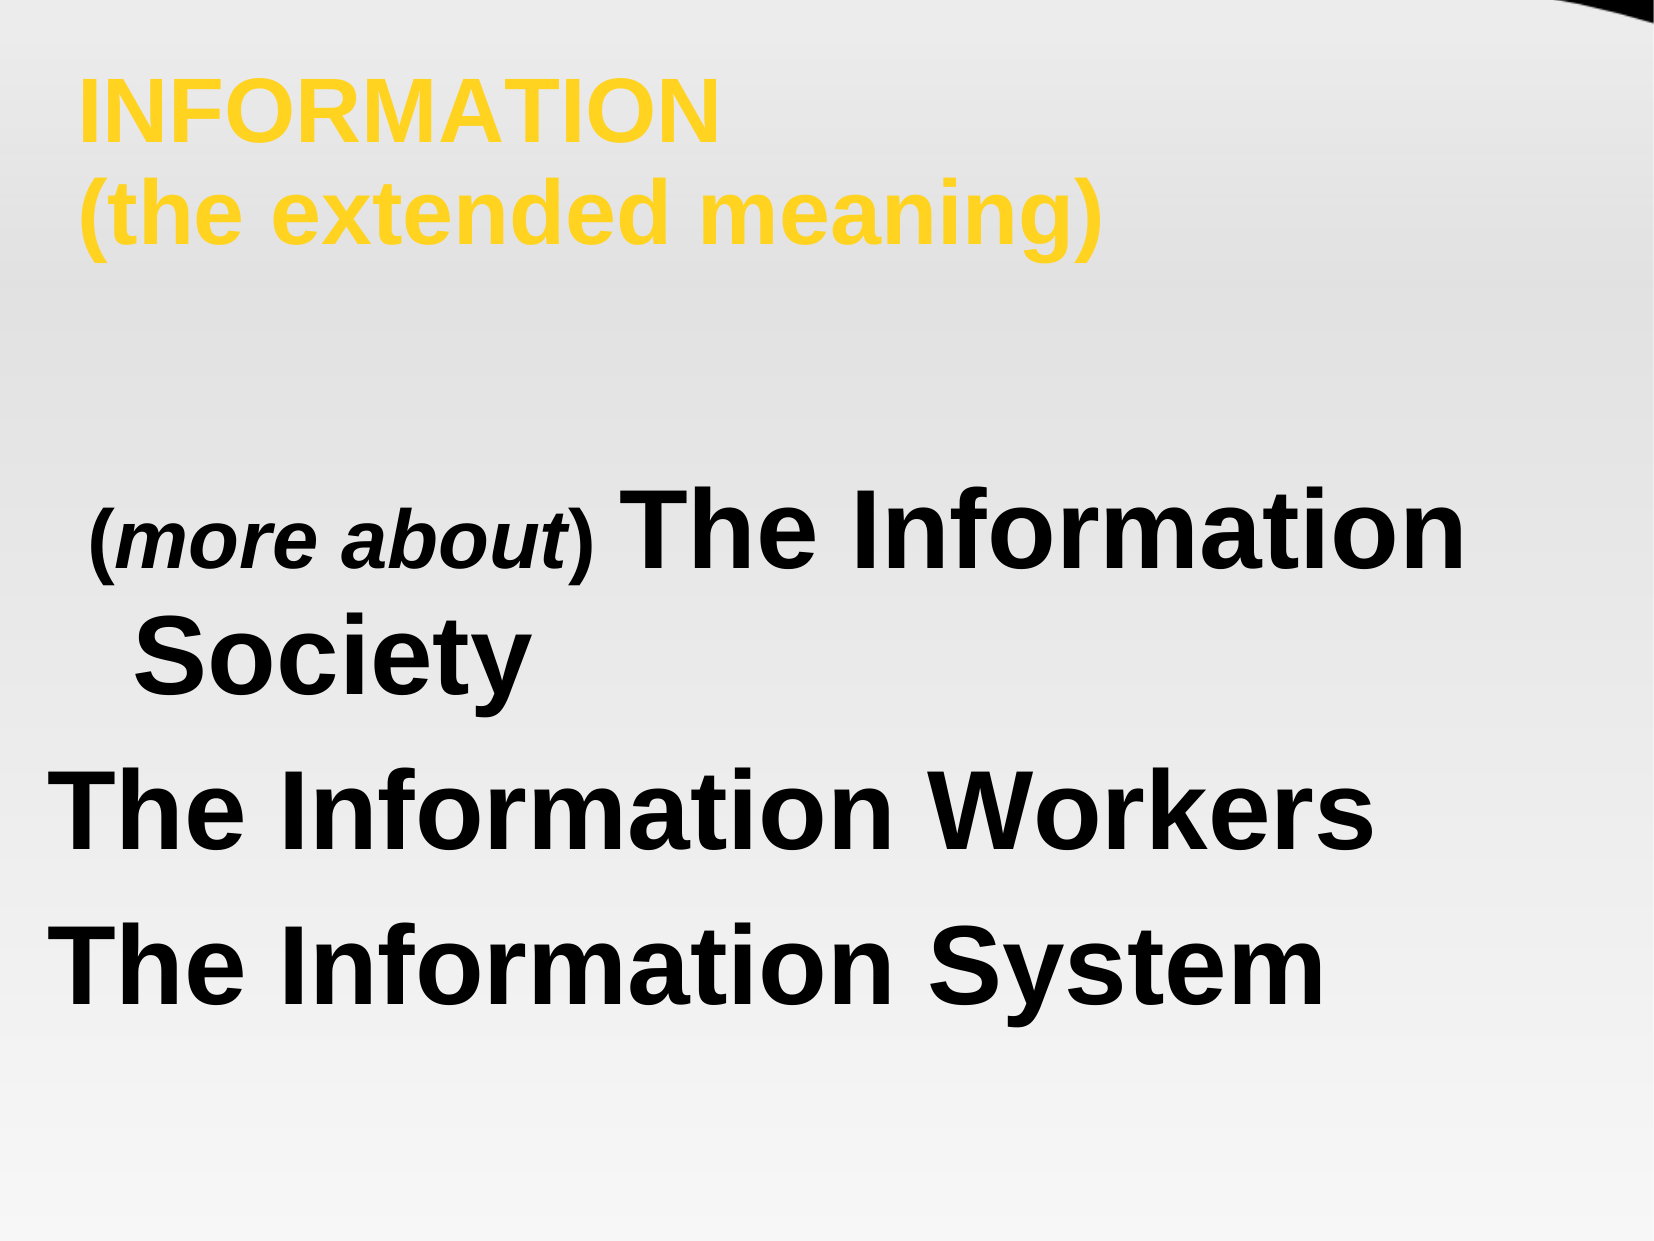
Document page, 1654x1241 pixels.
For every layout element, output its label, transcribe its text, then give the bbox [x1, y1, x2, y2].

title INFORMATION (the extended meaning) [77, 59, 1565, 265]
picture [0, 0, 1654, 1241]
list (more about) The Information Society The Information Workers The Information System [29, 467, 1625, 1029]
